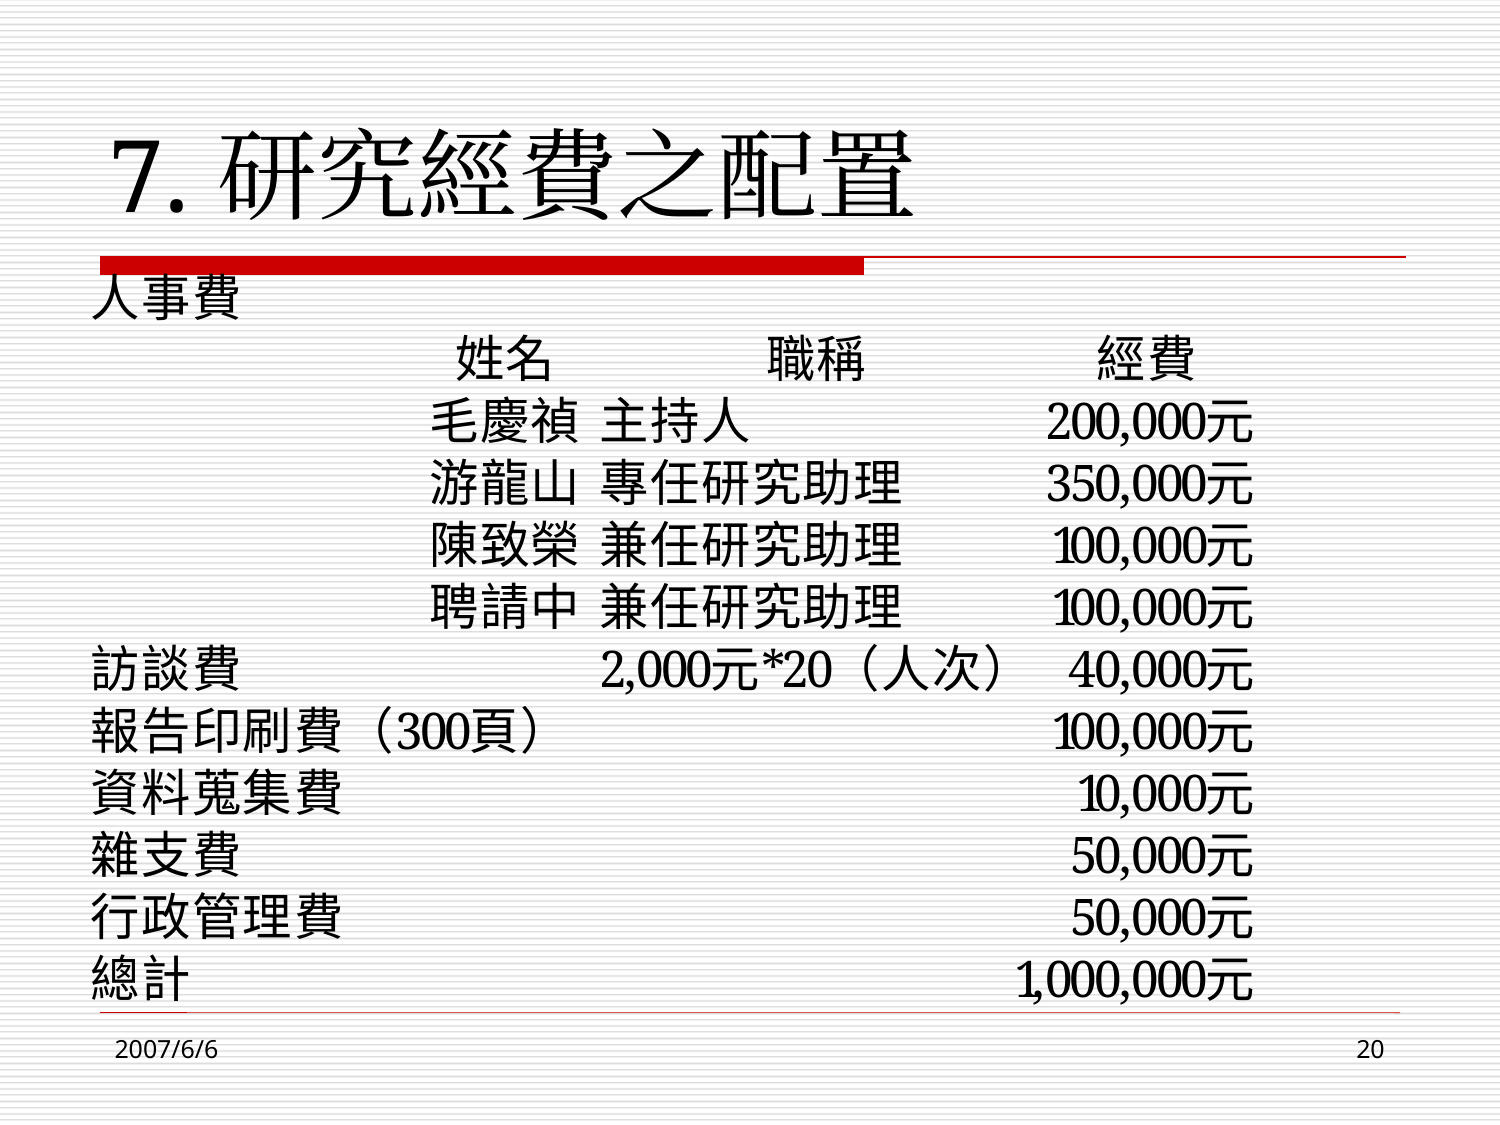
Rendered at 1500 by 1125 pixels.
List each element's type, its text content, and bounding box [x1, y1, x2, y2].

title 7.研究經費之配置 [94, 34, 1407, 250]
chart [88, 265, 1392, 1011]
picture [0, 0, 1500, 1125]
